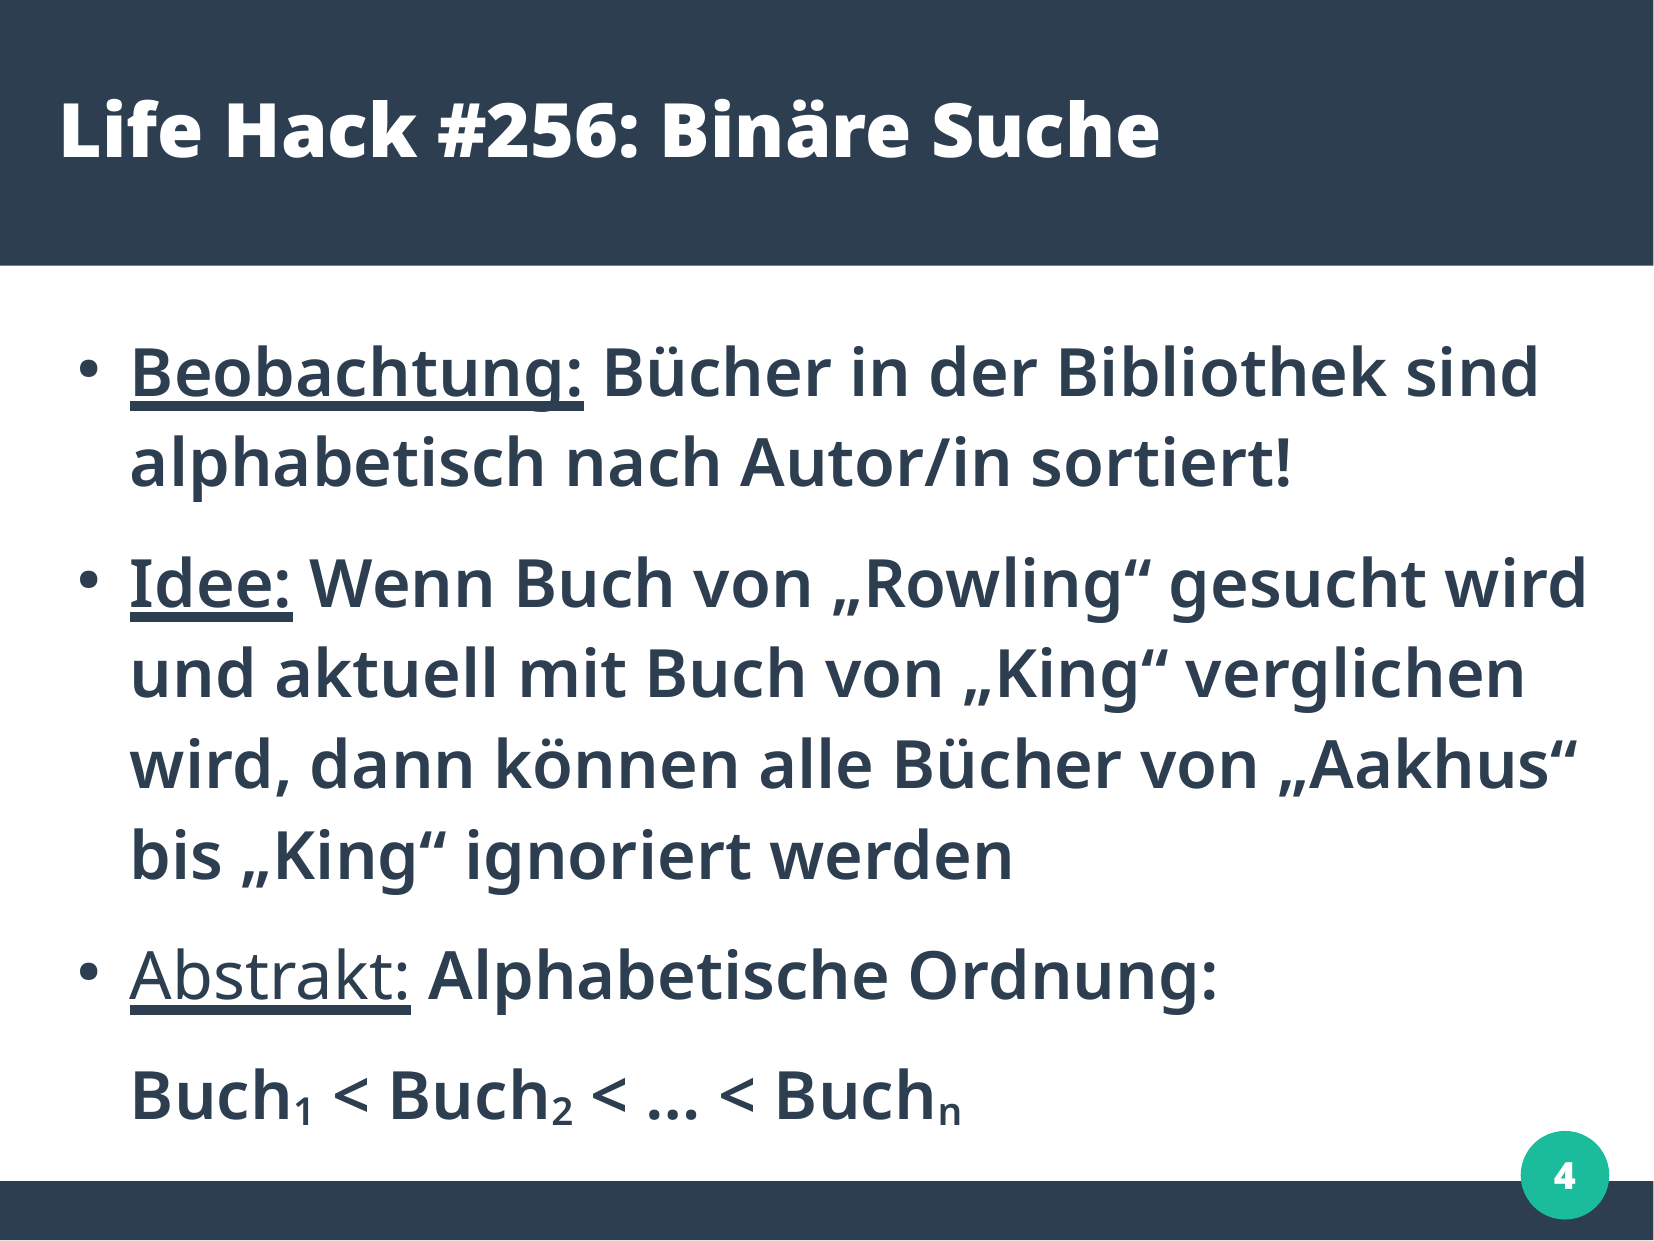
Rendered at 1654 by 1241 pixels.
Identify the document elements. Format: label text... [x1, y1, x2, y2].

list Beobachtung: Bücher in der Bibliothek sind alphabetisch nach Autor/in sortiert! Idee: Wenn Buch von „Rowling“ gesucht wird und aktuell mit Buch von „King“ verglichen wird, dann können alle Bücher von „Aakhus“ bis „King“ ignoriert werden Abstrakt: Alphabetische Ordnung: Buch1 < Buch2 < … < Buchn [59, 324, 1595, 1152]
title Life Hack #256: Binäre Suche [59, 49, 1595, 207]
